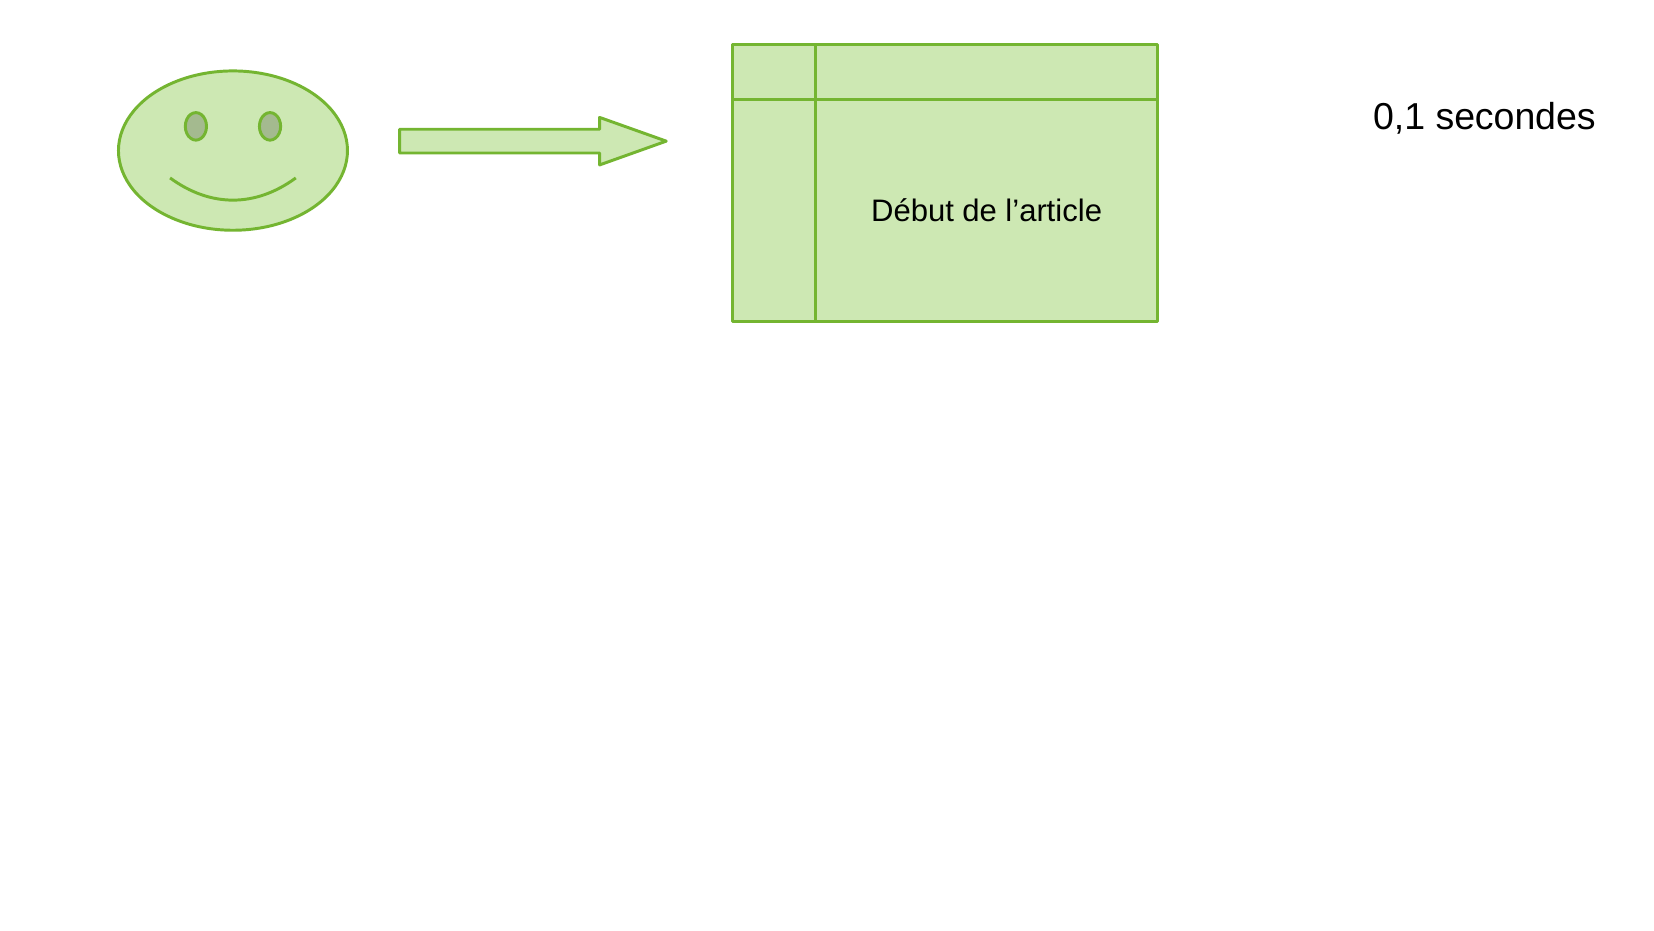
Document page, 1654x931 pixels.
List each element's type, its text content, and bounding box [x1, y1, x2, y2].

text_box [399, 117, 667, 165]
text_box Début de l’article [732, 44, 1158, 322]
text_box [118, 70, 348, 231]
text_box 0,1 secondes [1358, 88, 1611, 146]
